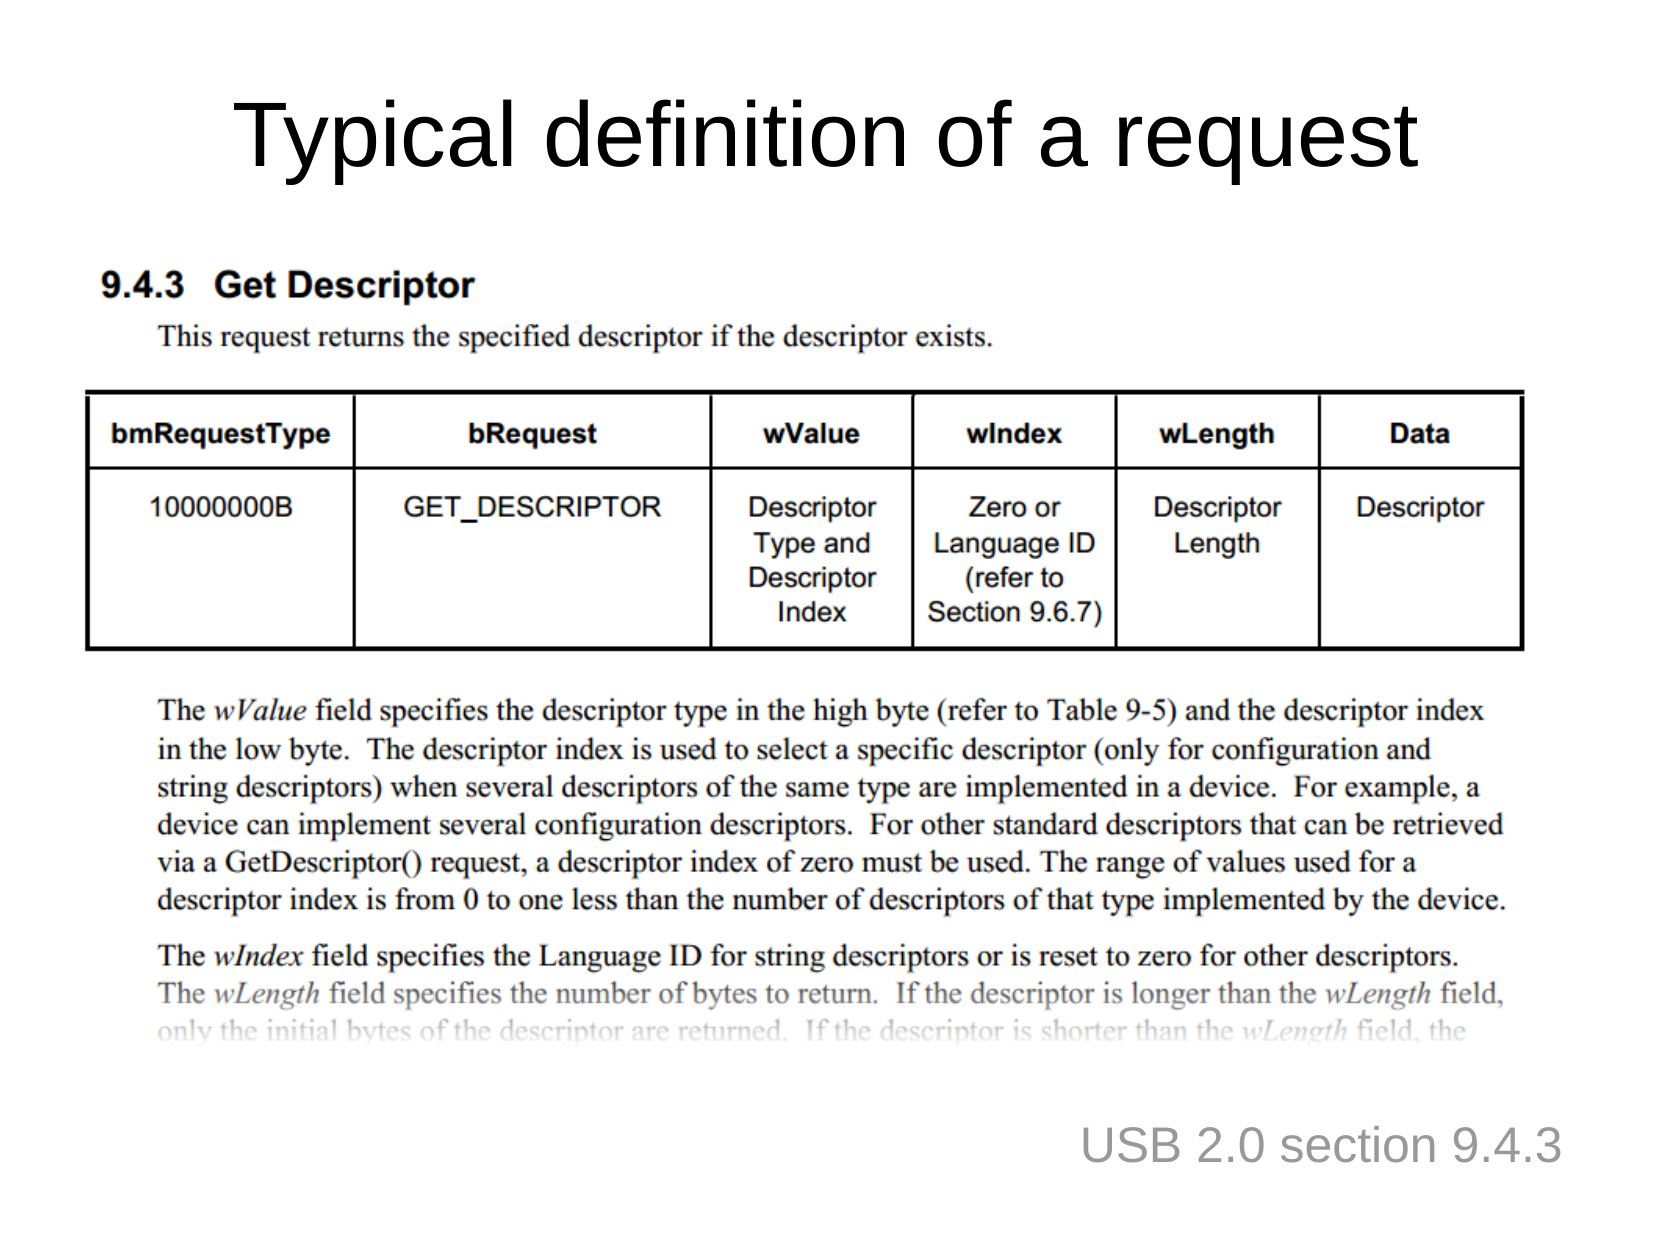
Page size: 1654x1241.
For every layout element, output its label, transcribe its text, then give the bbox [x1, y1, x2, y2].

title Typical definition of a request [82, 31, 1571, 239]
picture [62, 254, 1606, 1055]
text_box USB 2.0 section 9.4.3 [1065, 1110, 1621, 1192]
